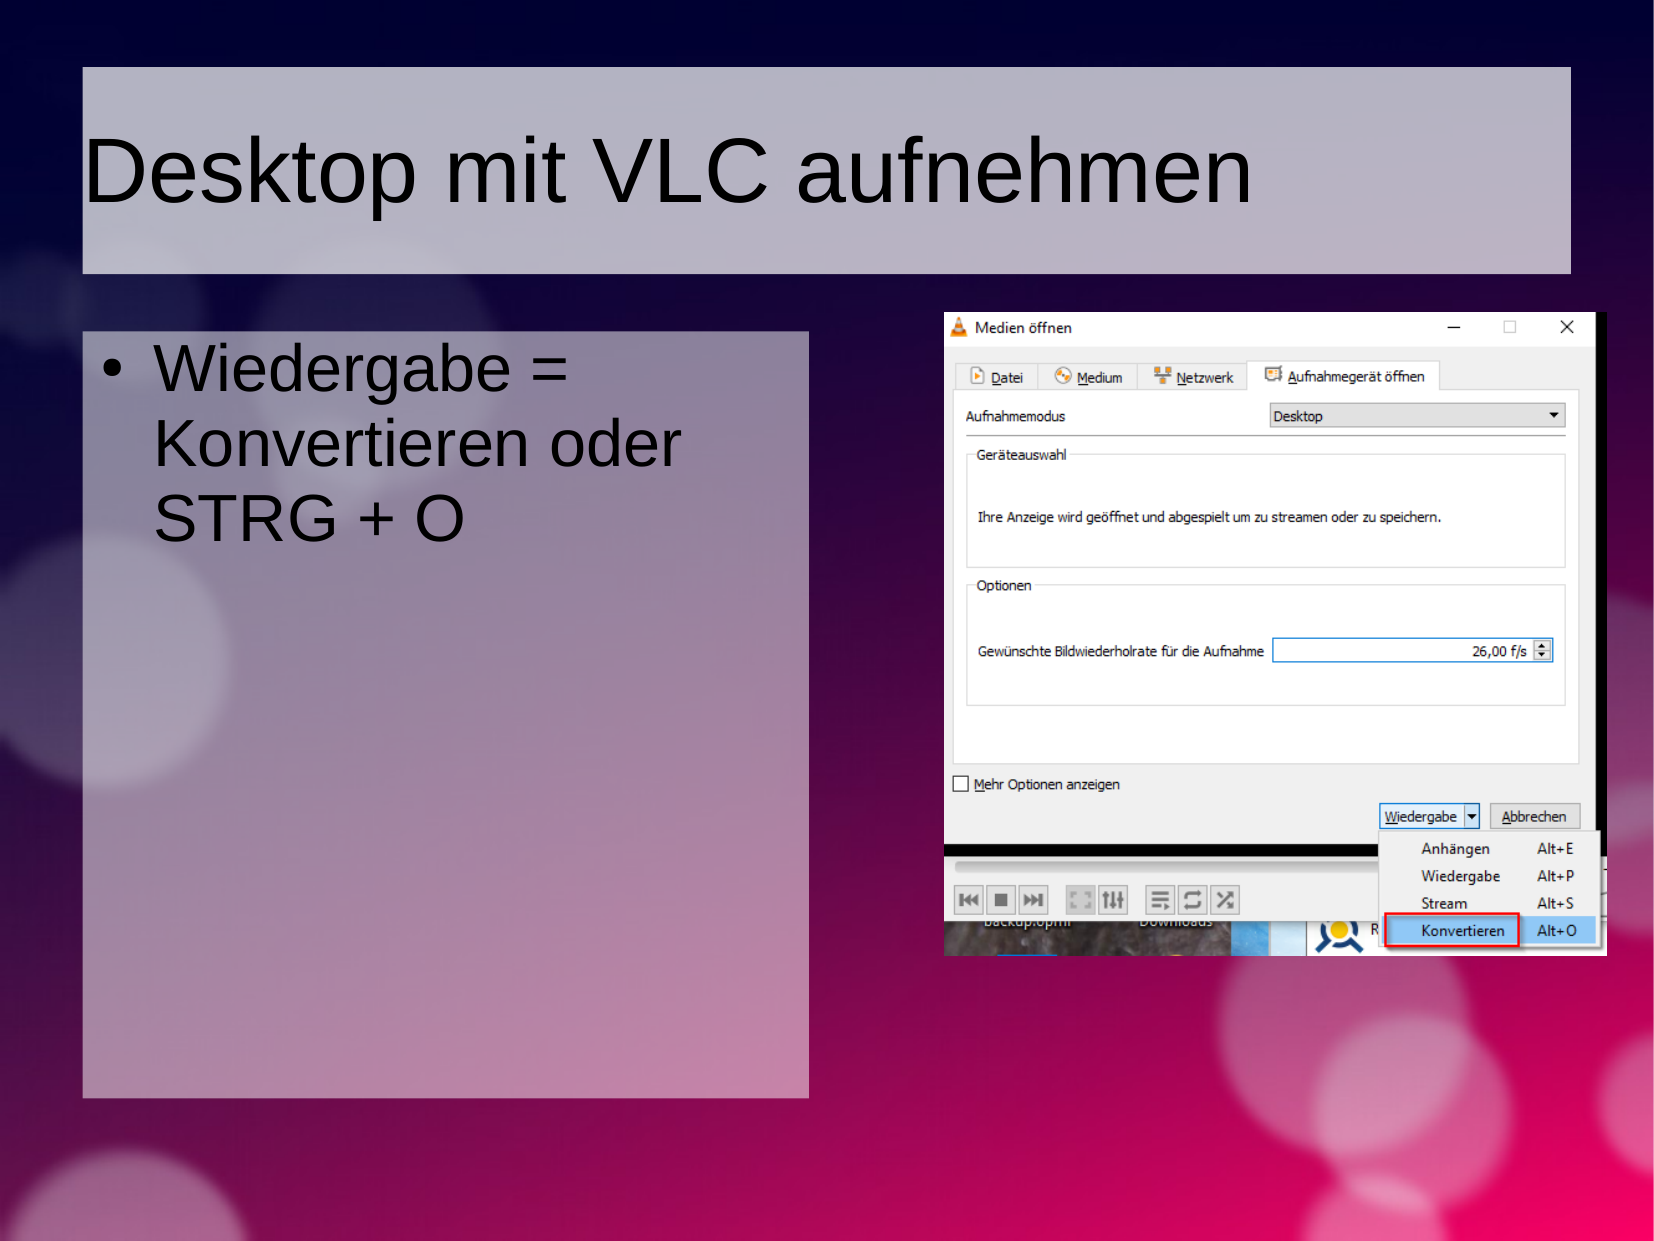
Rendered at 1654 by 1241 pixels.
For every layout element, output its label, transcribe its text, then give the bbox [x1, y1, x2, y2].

picture [0, 0, 1654, 1241]
list Wiedergabe = Konvertieren oder STRG + O [82, 331, 809, 1099]
title Desktop mit VLC aufnehmen [82, 67, 1571, 275]
